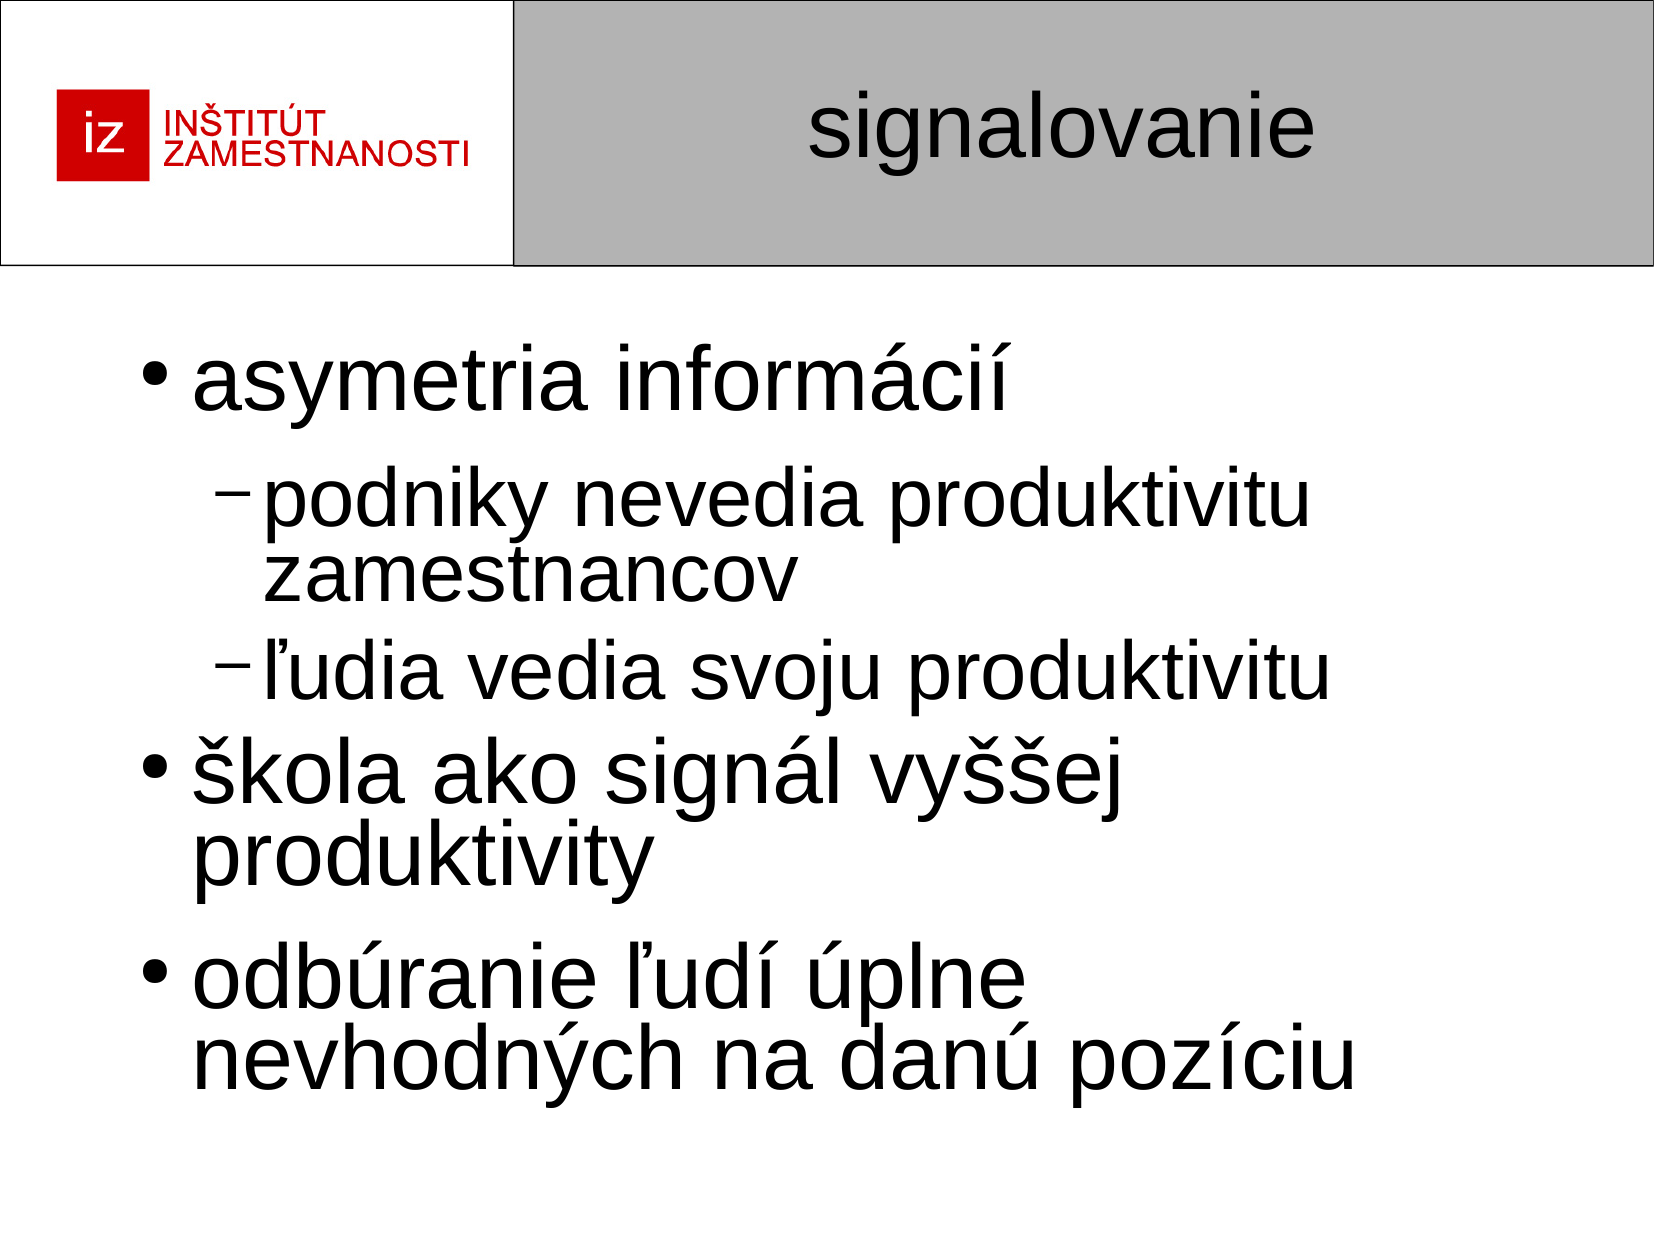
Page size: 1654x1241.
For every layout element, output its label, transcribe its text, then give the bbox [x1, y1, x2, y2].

title signalovanie [561, 37, 1565, 229]
picture [5, 8, 512, 257]
list asymetria informácií podniky nevedia produktivitu zamestnancov ľudia vedia svoju produktivitu škola ako signál vyššej produktivity odbúranie ľudí úplne nevhodných na danú pozíciu [121, 344, 1533, 1128]
